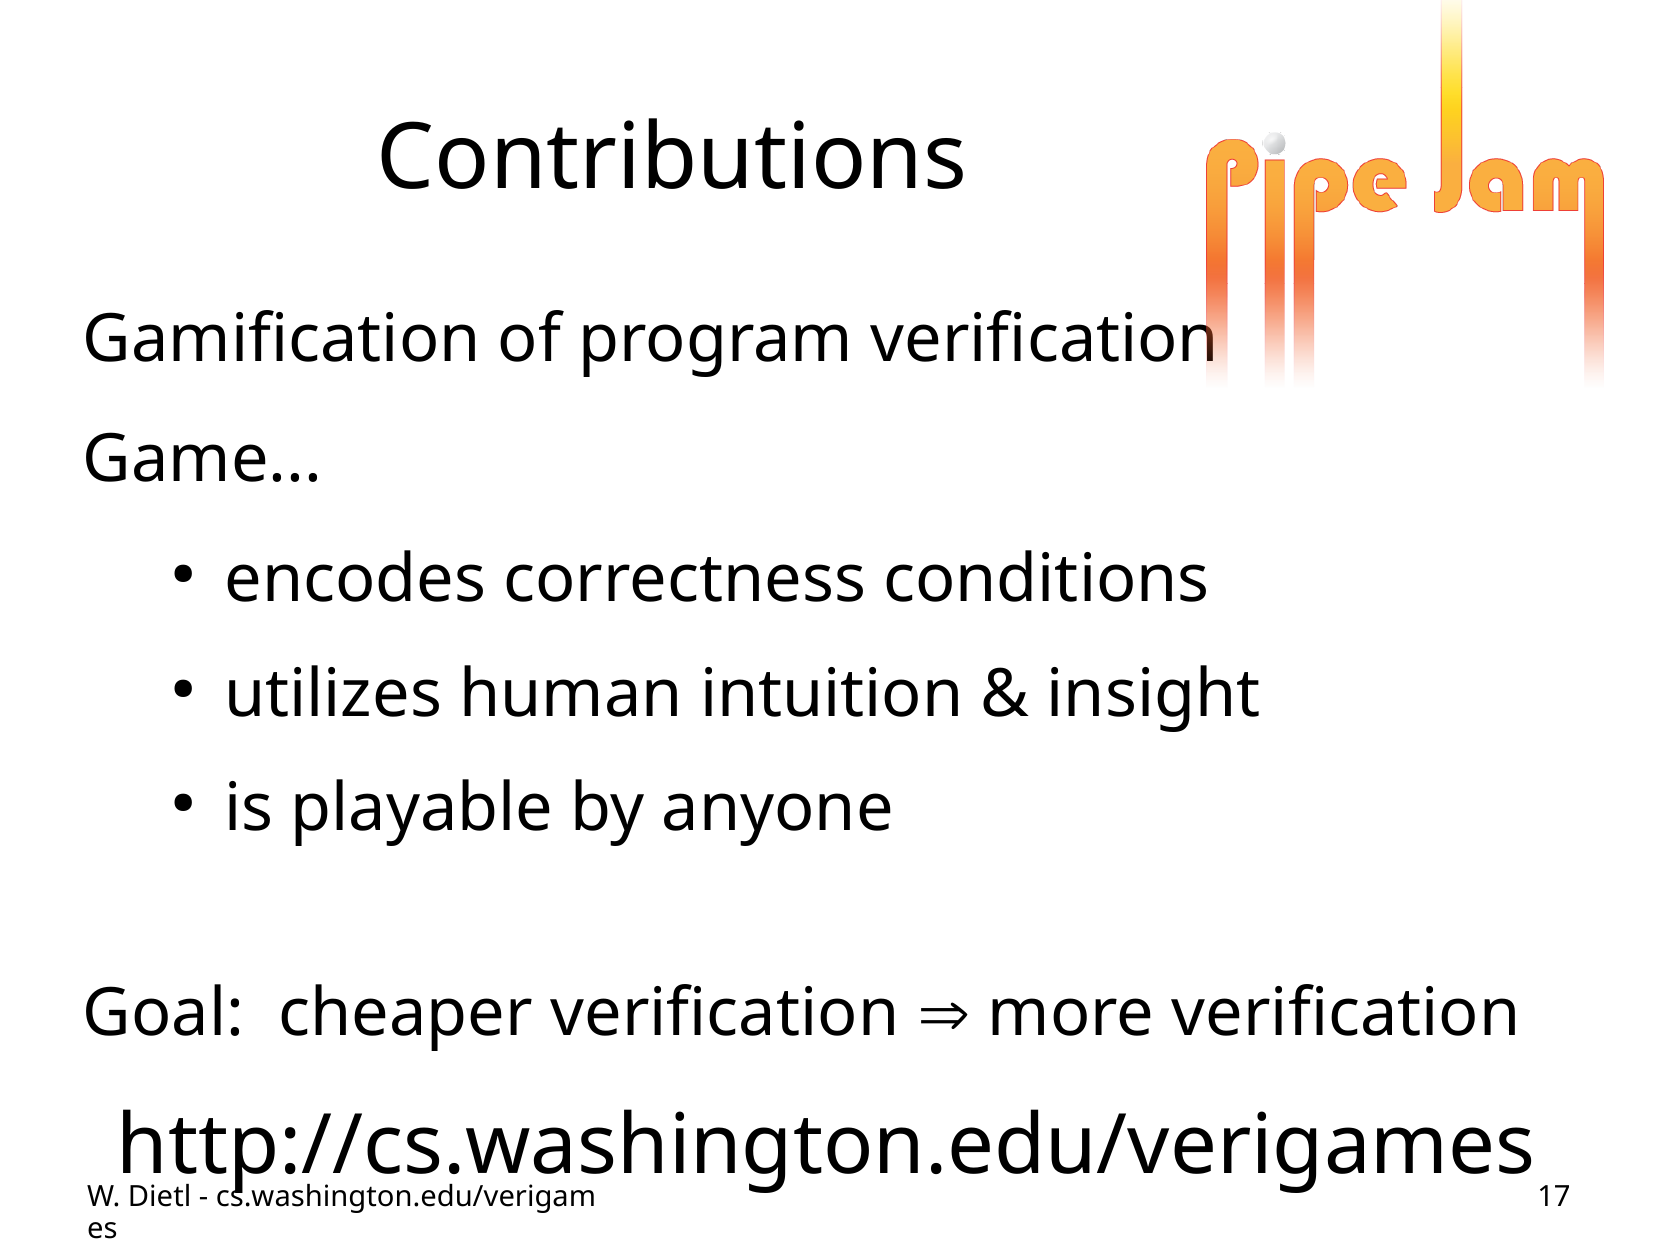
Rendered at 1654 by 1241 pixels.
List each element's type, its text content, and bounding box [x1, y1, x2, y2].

list Gamification of program verification Game... encodes correctness conditions utilizes human intuition & insight is playable by anyone Goal: cheaper verification  more verification http://cs.washington.edu/verigames [82, 290, 1571, 1109]
title Contributions [82, 49, 1202, 257]
picture [1202, 0, 1608, 388]
